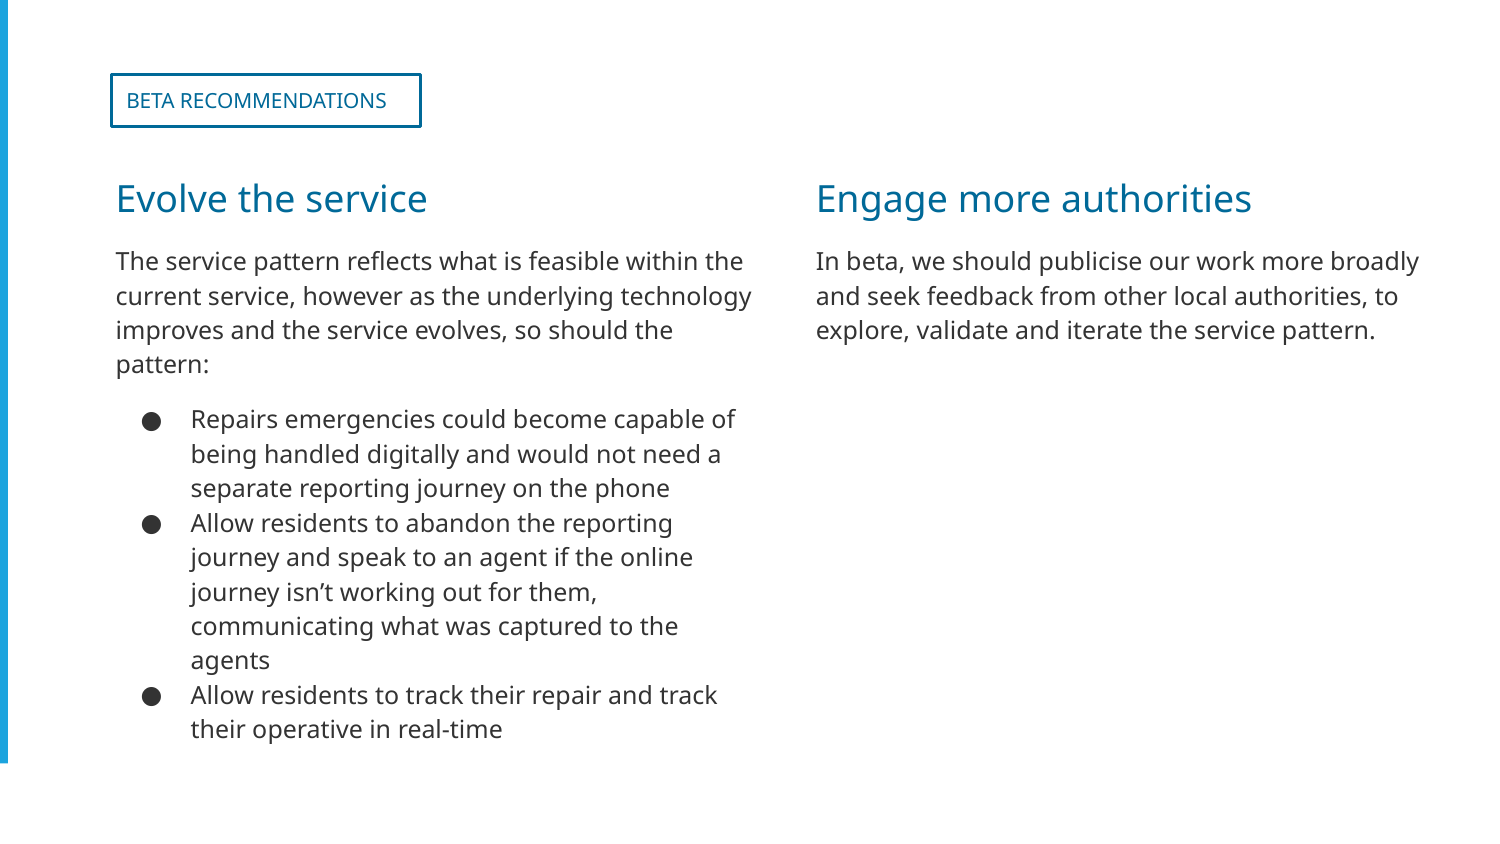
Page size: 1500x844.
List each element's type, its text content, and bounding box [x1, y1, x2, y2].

text_box Engage more authorities In beta, we should publicise our work more broadly and seek feedback from other local authorities, to explore, validate and iterate the service pattern. [800, 153, 1469, 691]
text_box BETA RECOMMENDATIONS [111, 74, 421, 127]
text_box Evolve the service The service pattern reflects what is feasible within the current service, however as the underlying technology improves and the service evolves, so should the pattern: Repairs emergencies could become capable of being handled digitally and would not need a separate reporting journey on the phone Allow residents to abandon the reporting journey and speak to an agent if the online journey isn’t working out for them, communicating what was captured to the agents Allow residents to track their repair and track their operative in real-time [100, 153, 769, 691]
